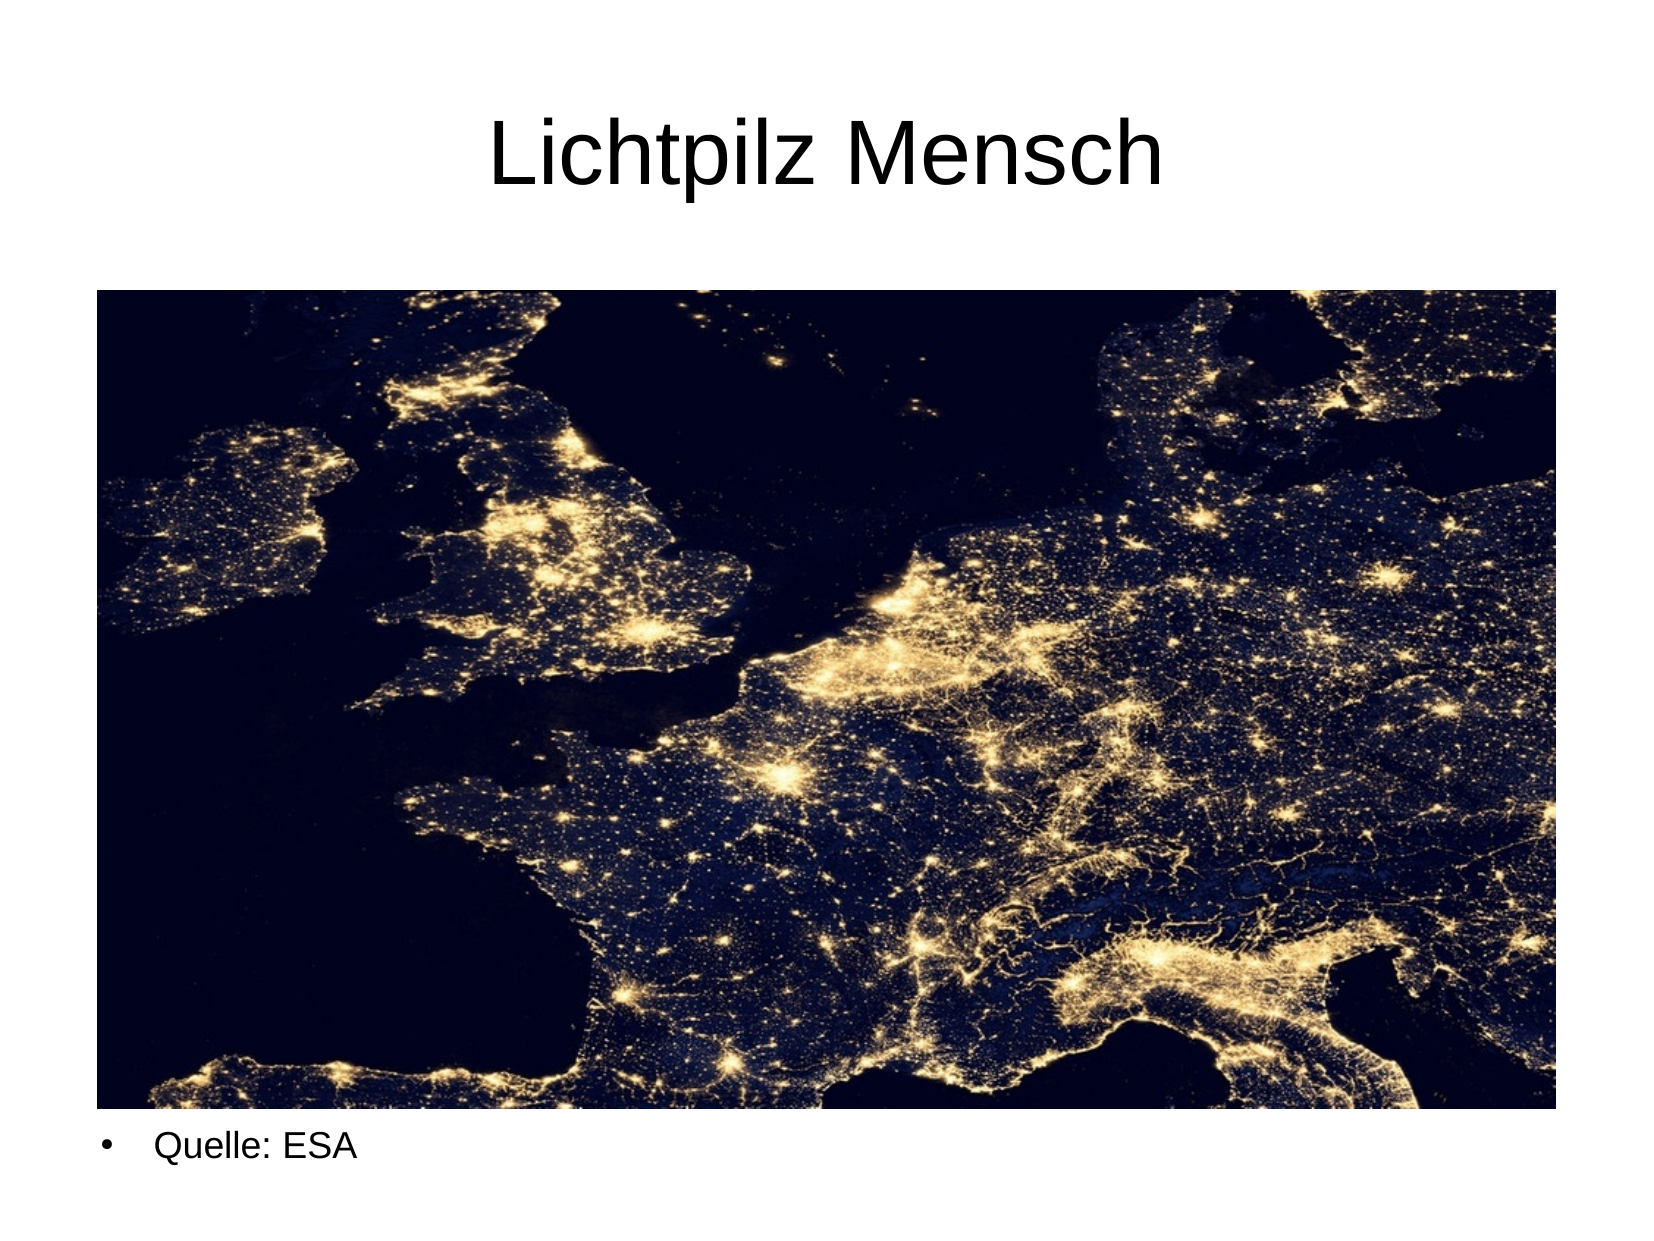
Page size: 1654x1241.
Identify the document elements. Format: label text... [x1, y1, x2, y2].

list Quelle: ESA [82, 290, 1571, 1167]
title Lichtpilz Mensch [82, 49, 1571, 257]
picture [97, 290, 1556, 1109]
